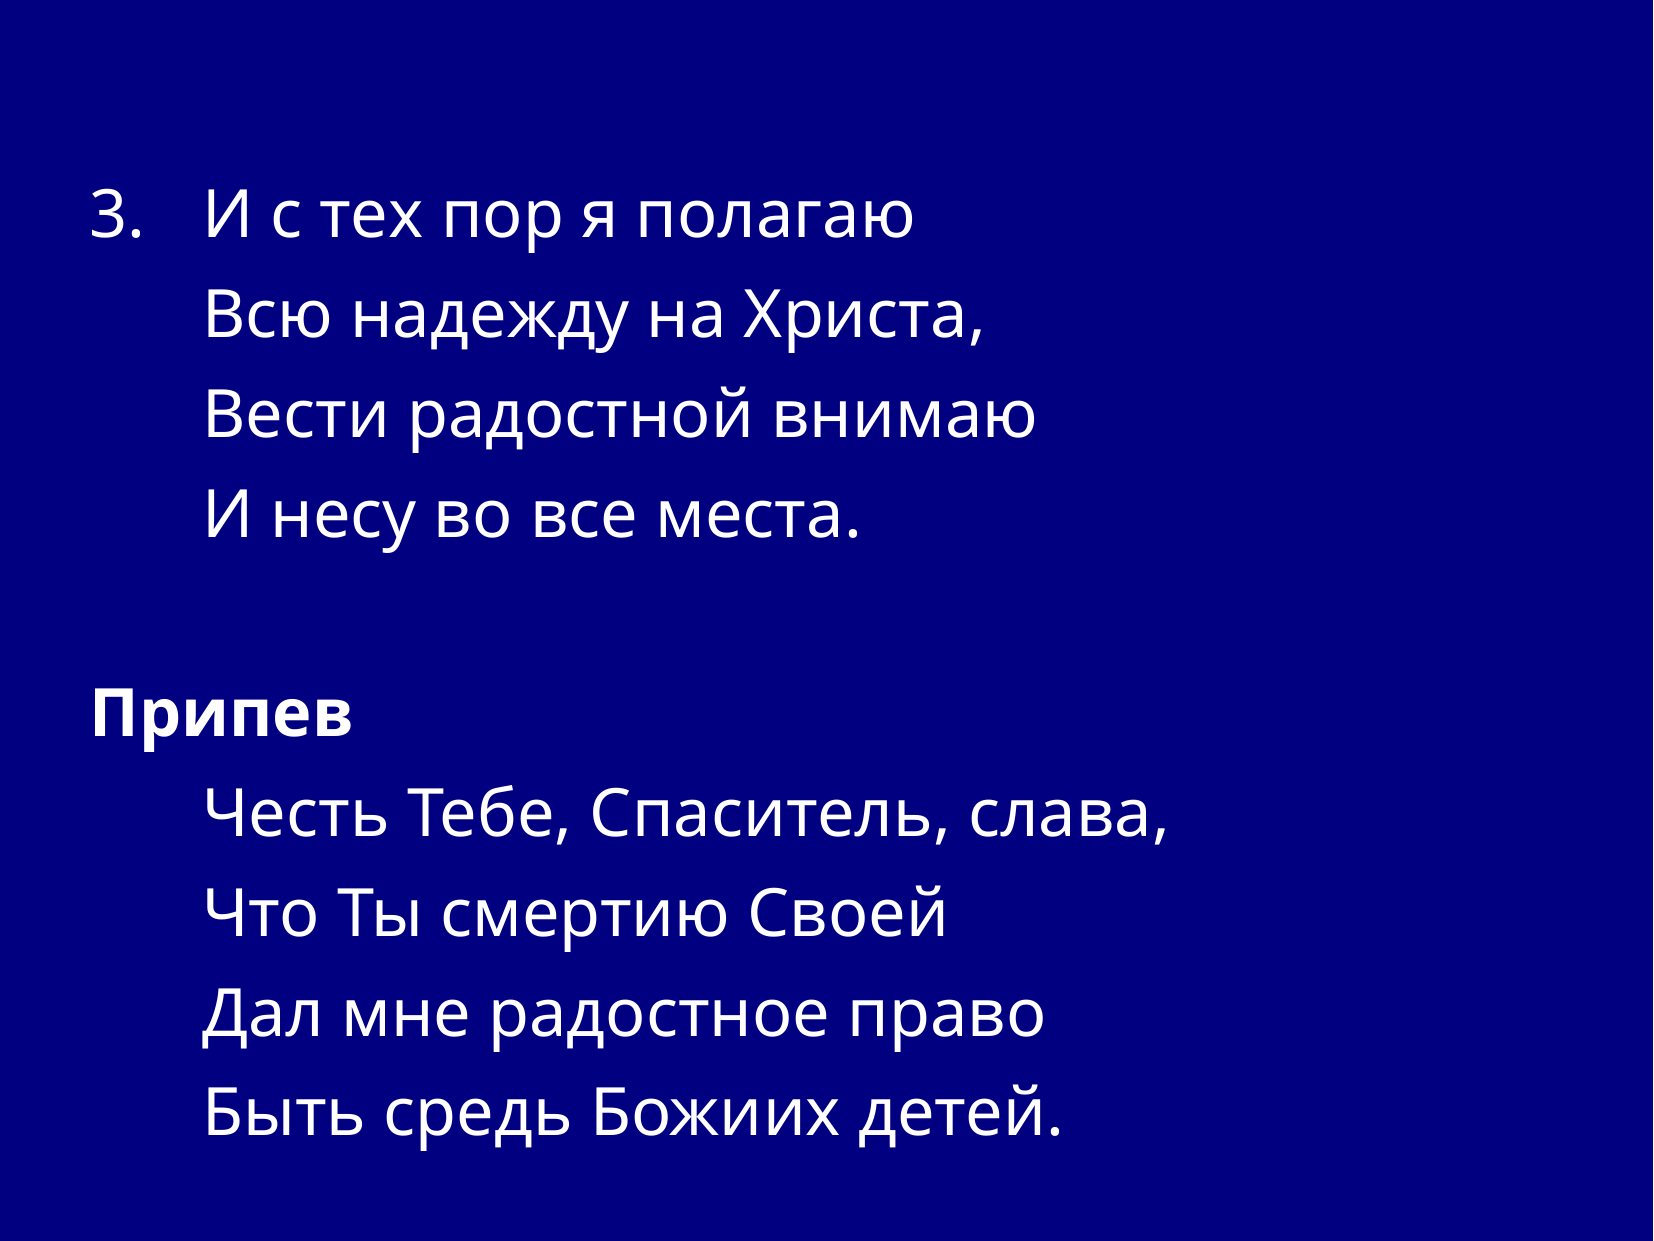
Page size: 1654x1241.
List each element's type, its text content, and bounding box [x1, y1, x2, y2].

text_box 3. И с тех пор я полагаю Всю надежду на Христа, Вести радостной внимаю И несу во все места. Припев Честь Тебе, Спаситель, слава, Что Ты смертию Своей Дал мне радостное право Быть средь Божиих детей. [75, 150, 1576, 1163]
